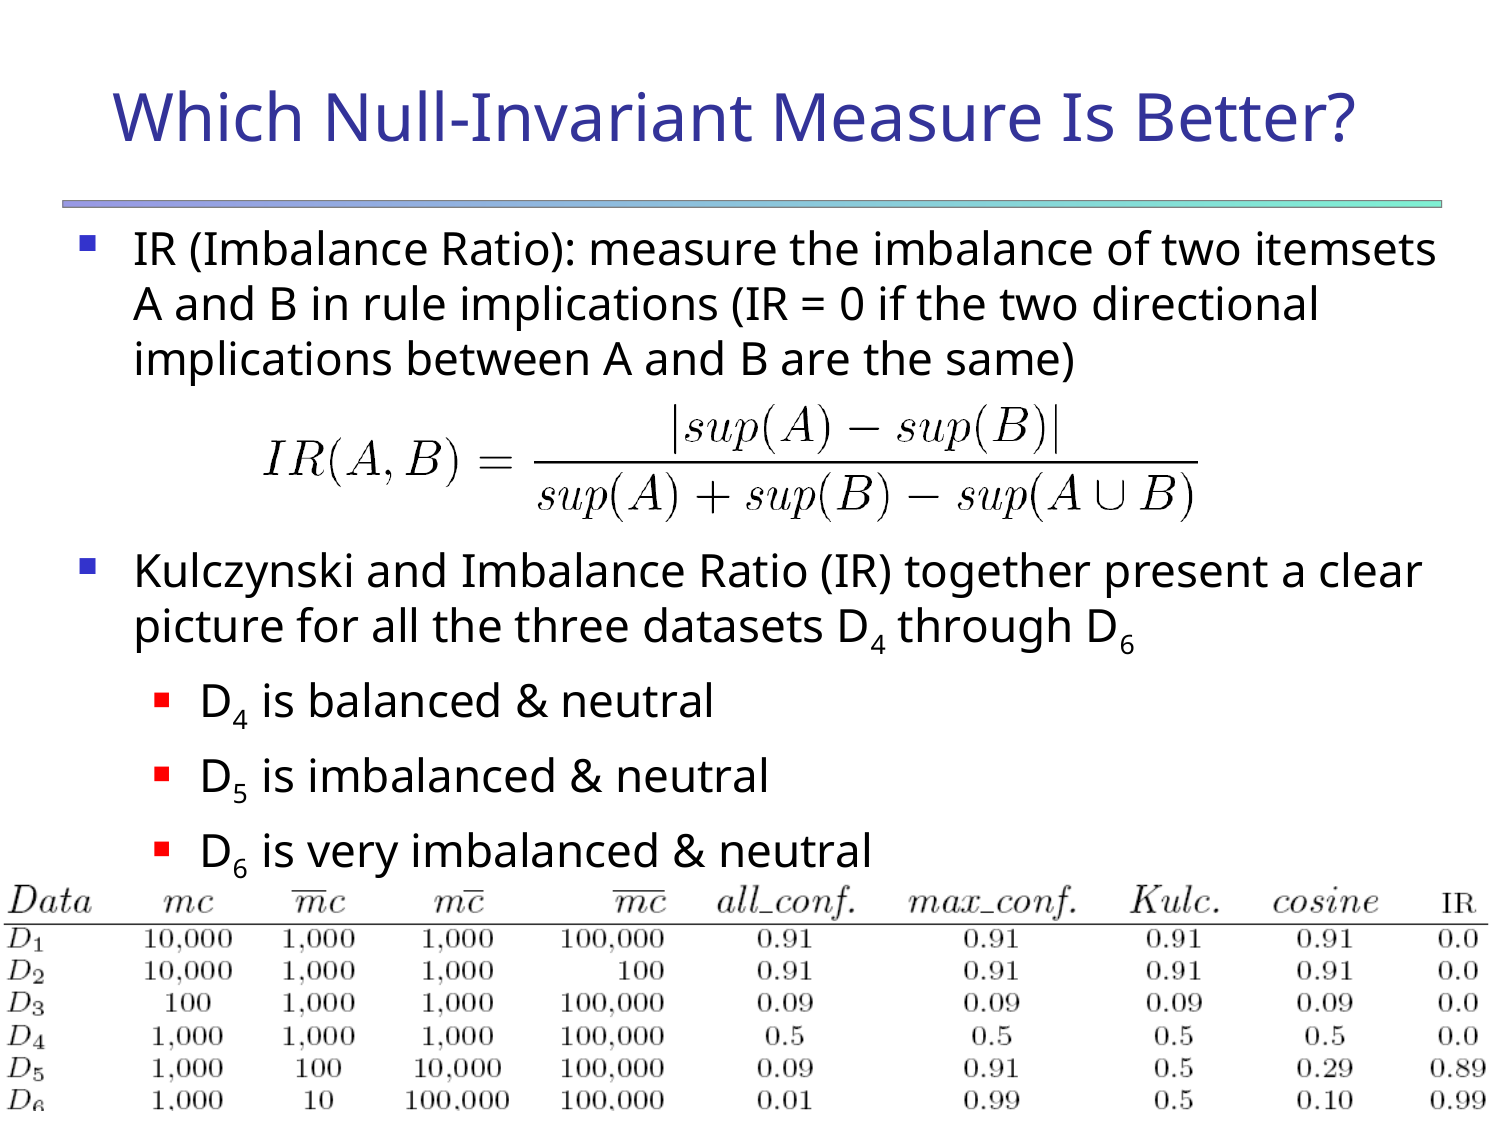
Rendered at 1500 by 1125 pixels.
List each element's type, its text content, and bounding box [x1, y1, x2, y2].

picture [262, 395, 1201, 522]
picture [0, 881, 1490, 1111]
title Which Null-Invariant Measure Is Better? [62, 62, 1426, 163]
list IR (Imbalance Ratio): measure the imbalance of two itemsets A and B in rule implications (IR = 0 if the two directional implications between A and B are the same) Kulczynski and Imbalance Ratio (IR) together present a clear picture for all the three datasets D4 through D6 D4 is balanced & neutral D5 is imbalanced & neutral D6 is very imbalanced & neutral [62, 212, 1463, 893]
